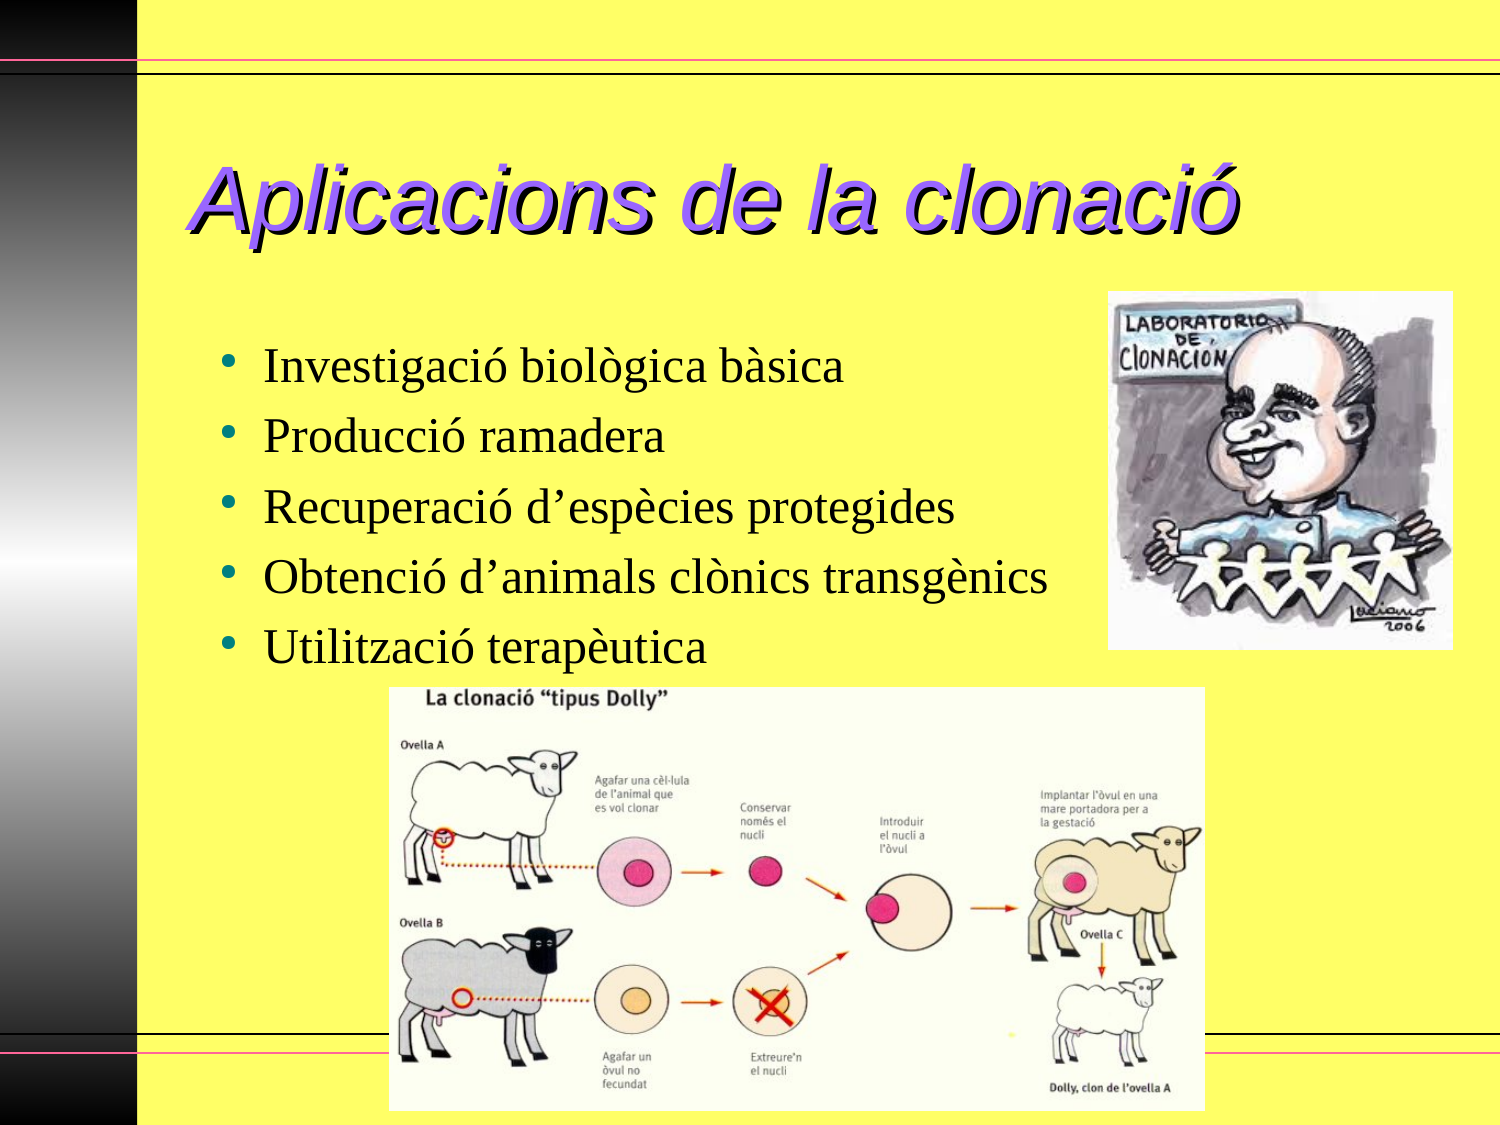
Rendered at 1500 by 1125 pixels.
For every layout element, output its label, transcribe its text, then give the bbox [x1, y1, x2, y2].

picture [1108, 291, 1453, 650]
title Aplicacions de la clonació [174, 131, 1450, 257]
picture [389, 687, 1205, 1111]
list Investigació biològica bàsica Producció ramadera Recuperació d’espècies protegides Obtenció d’animals clònics transgènics Utilització terapèutica [174, 324, 1450, 1020]
